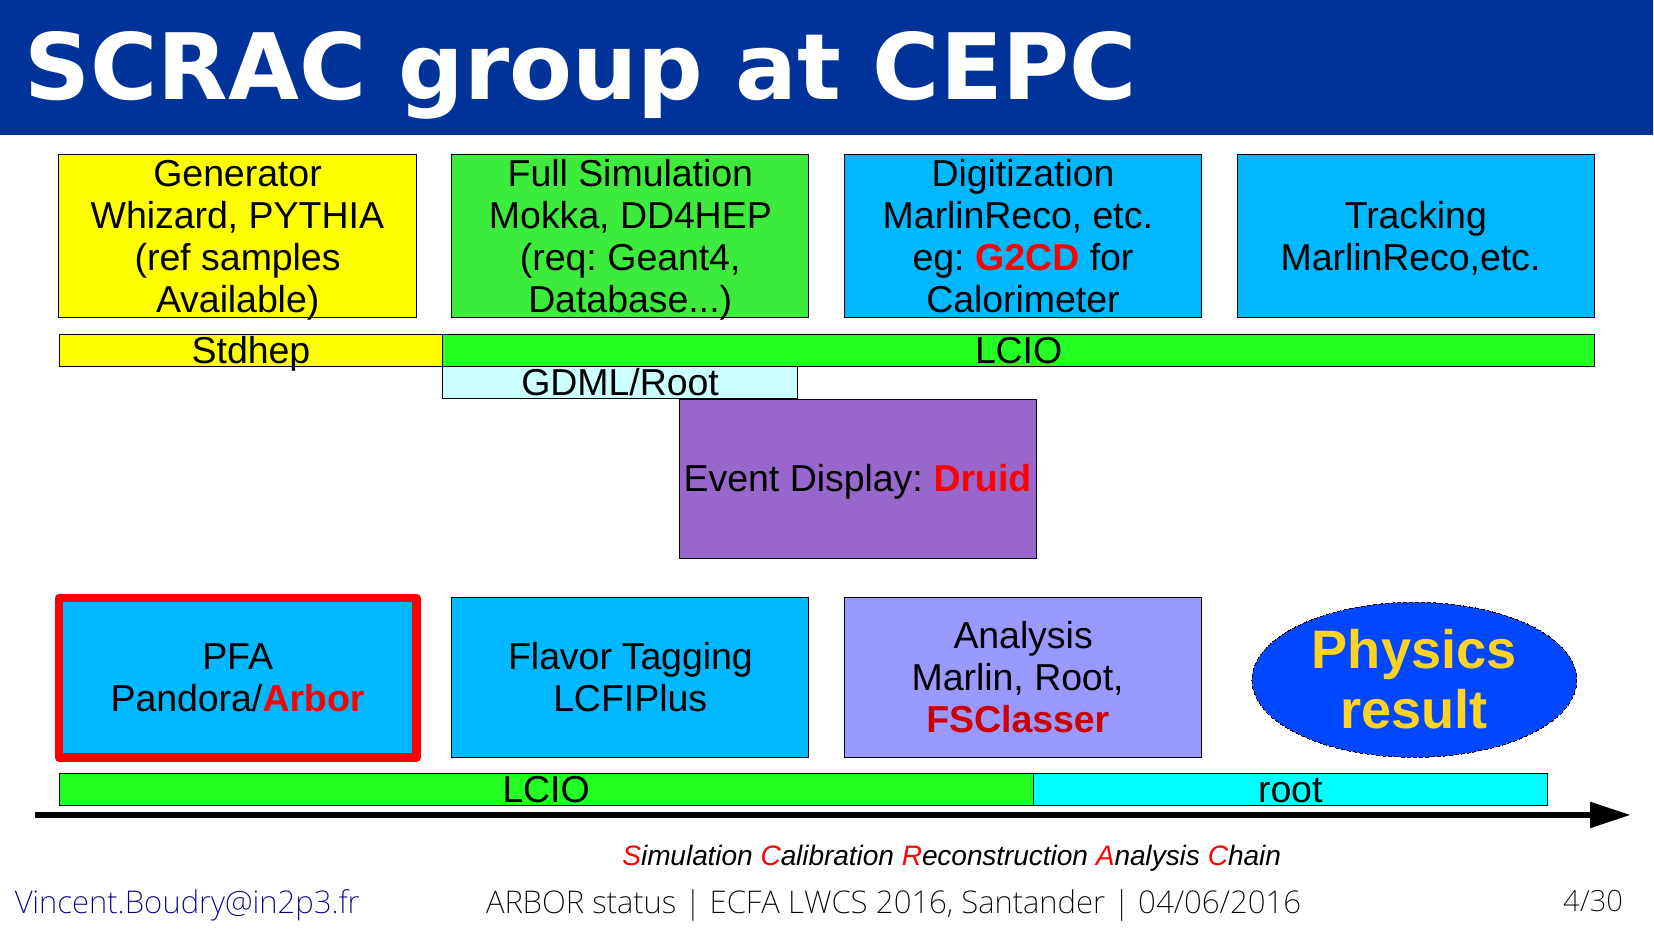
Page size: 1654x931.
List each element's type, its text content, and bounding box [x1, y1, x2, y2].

text_box Tracking MarlinReco,etc. [1237, 154, 1595, 318]
title SCRAC group at CEPC [24, 12, 1635, 124]
text_box LCIO [442, 334, 1595, 367]
text_box Stdhep [295, 345, 305, 361]
text_box PFA Pandora/Arbor [58, 597, 417, 758]
text_box Analysis Marlin, Root, FSClasser [844, 597, 1202, 758]
text_box Digitization MarlinReco, etc. eg: G2CD for Calorimeter [844, 154, 1202, 318]
text_box Flavor Tagging LCFIPlus [451, 597, 809, 758]
text_box Generator Whizard, PYTHIA (ref samples Available) [58, 154, 417, 318]
text_box Stdhep [59, 334, 442, 367]
text_box Event Display: Druid [679, 399, 1037, 559]
text_box GDML/Root [442, 366, 798, 399]
text_box root [1034, 773, 1548, 806]
text_box Physics result [1251, 602, 1577, 758]
text_box Simulation Calibration Reconstruction Analysis Chain [607, 832, 1521, 879]
text_box LCIO [59, 773, 1034, 806]
text_box Full Simulation Mokka, DD4HEP (req: Geant4, Database...) [451, 154, 809, 318]
